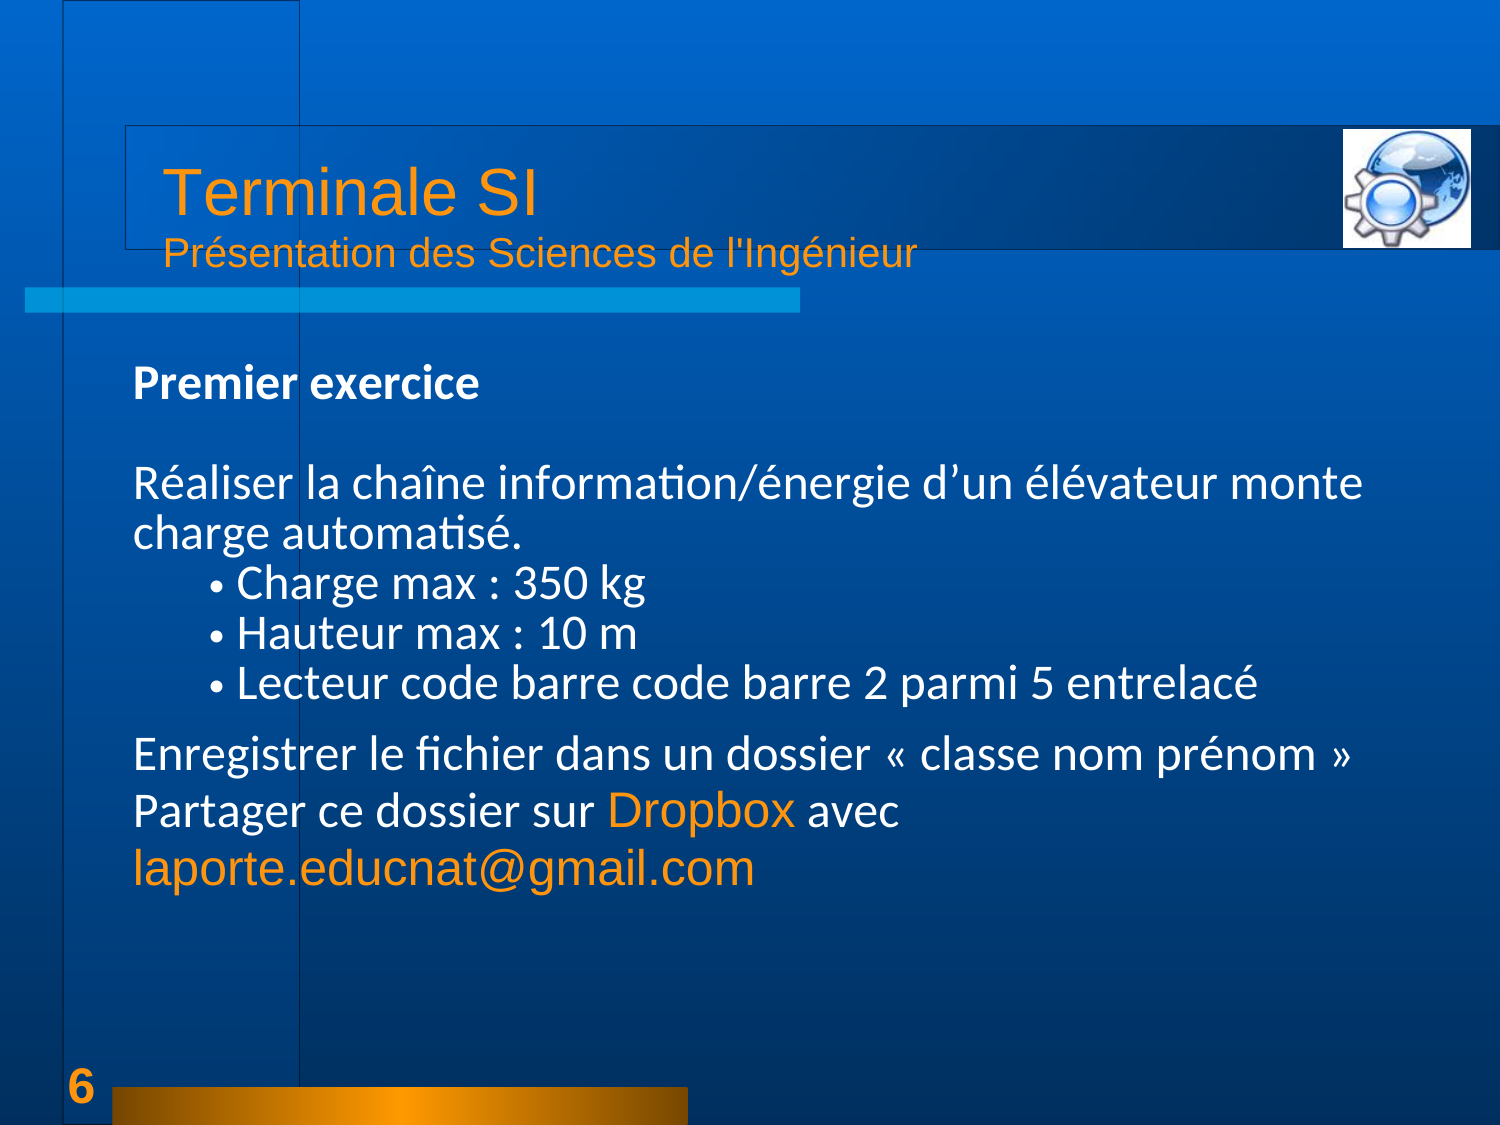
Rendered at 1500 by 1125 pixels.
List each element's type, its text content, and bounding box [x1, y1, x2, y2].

picture [1343, 129, 1471, 248]
text_box Premier exercice Réaliser la chaîne information/énergie d’un élévateur monte charge automatisé. Charge max : 350 kg Hauteur max : 10 m Lecteur code barre code barre 2 parmi 5 entrelacé Enregistrer le fichier dans un dossier « classe nom prénom » Partager ce dossier sur Dropbox avec laporte.educnat@gmail.com [118, 354, 1477, 1000]
